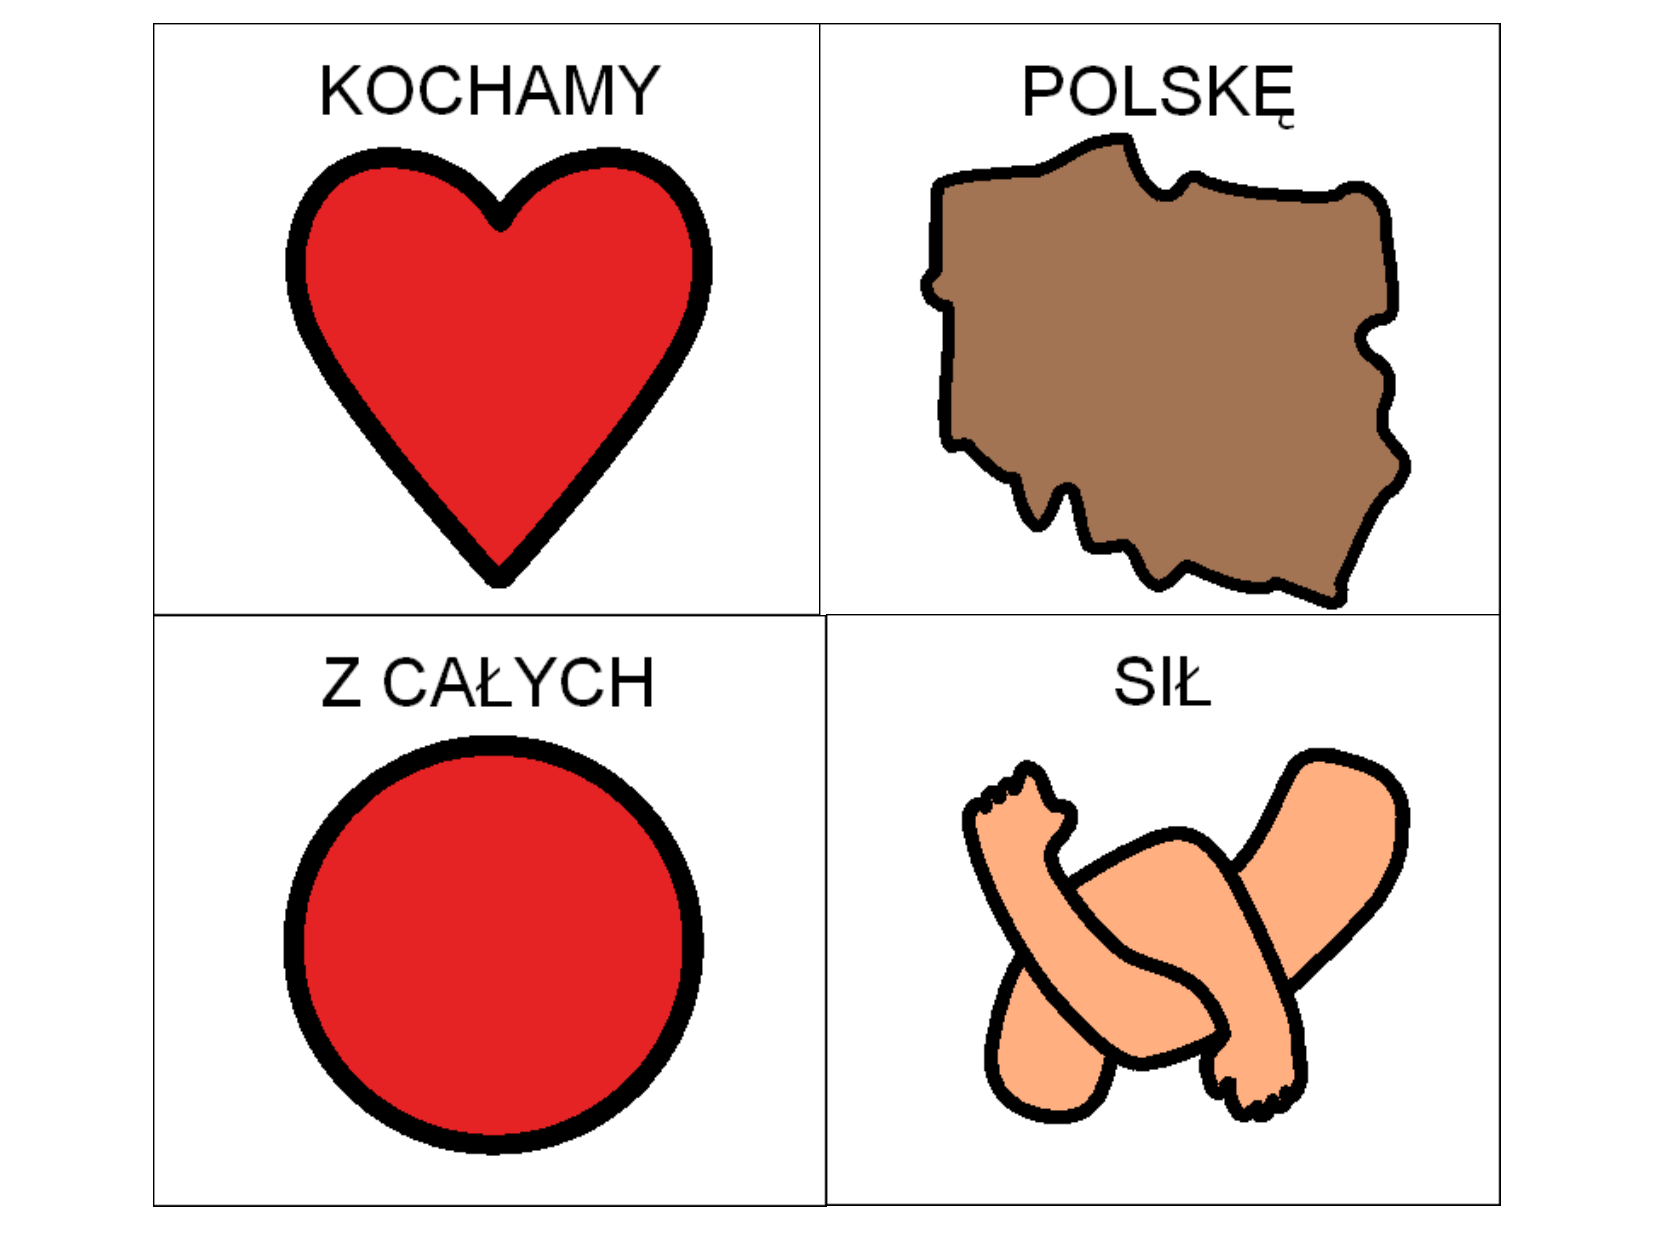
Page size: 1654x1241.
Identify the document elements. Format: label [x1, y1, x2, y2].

picture [153, 23, 1501, 1208]
